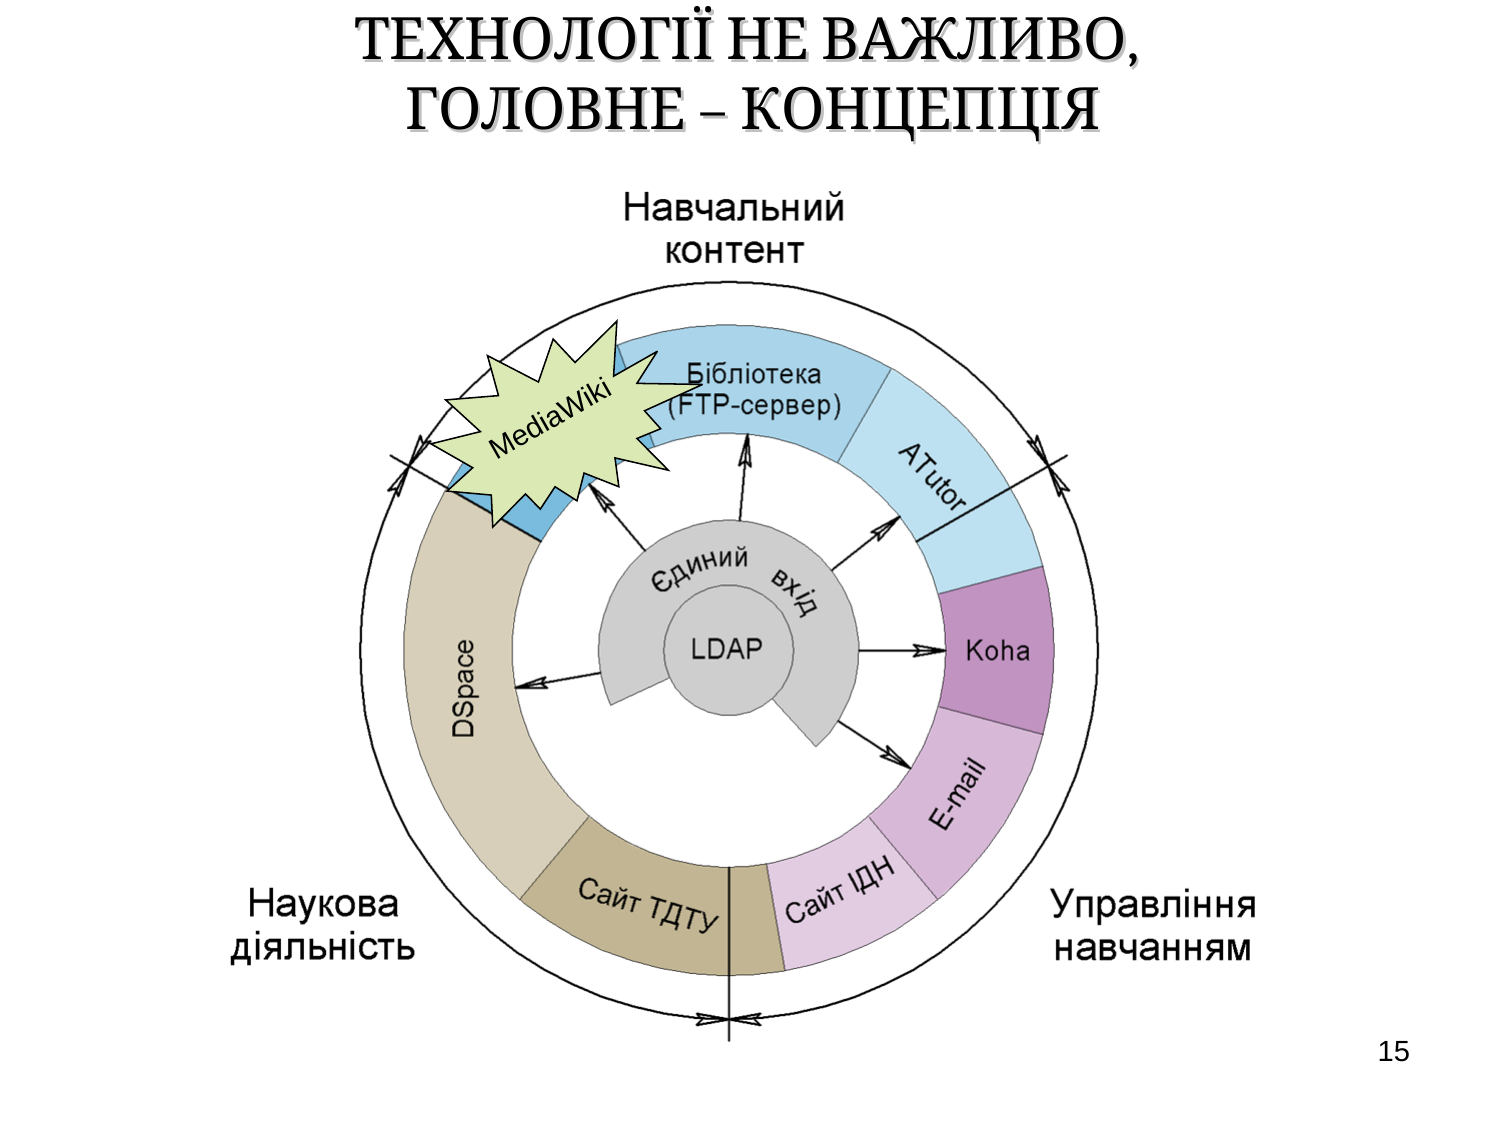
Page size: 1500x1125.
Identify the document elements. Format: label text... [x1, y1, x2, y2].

text_box [447, 383, 703, 528]
picture [230, 184, 1259, 1042]
text_box [445, 321, 617, 429]
text_box MediaWiki [444, 342, 655, 492]
text_box [430, 435, 465, 454]
title ТЕХНОЛОГІЇ НЕ ВАЖЛИВО, ГОЛОВНЕ – КОНЦЕПЦІЯ [76, 0, 1430, 149]
text_box [640, 351, 658, 370]
